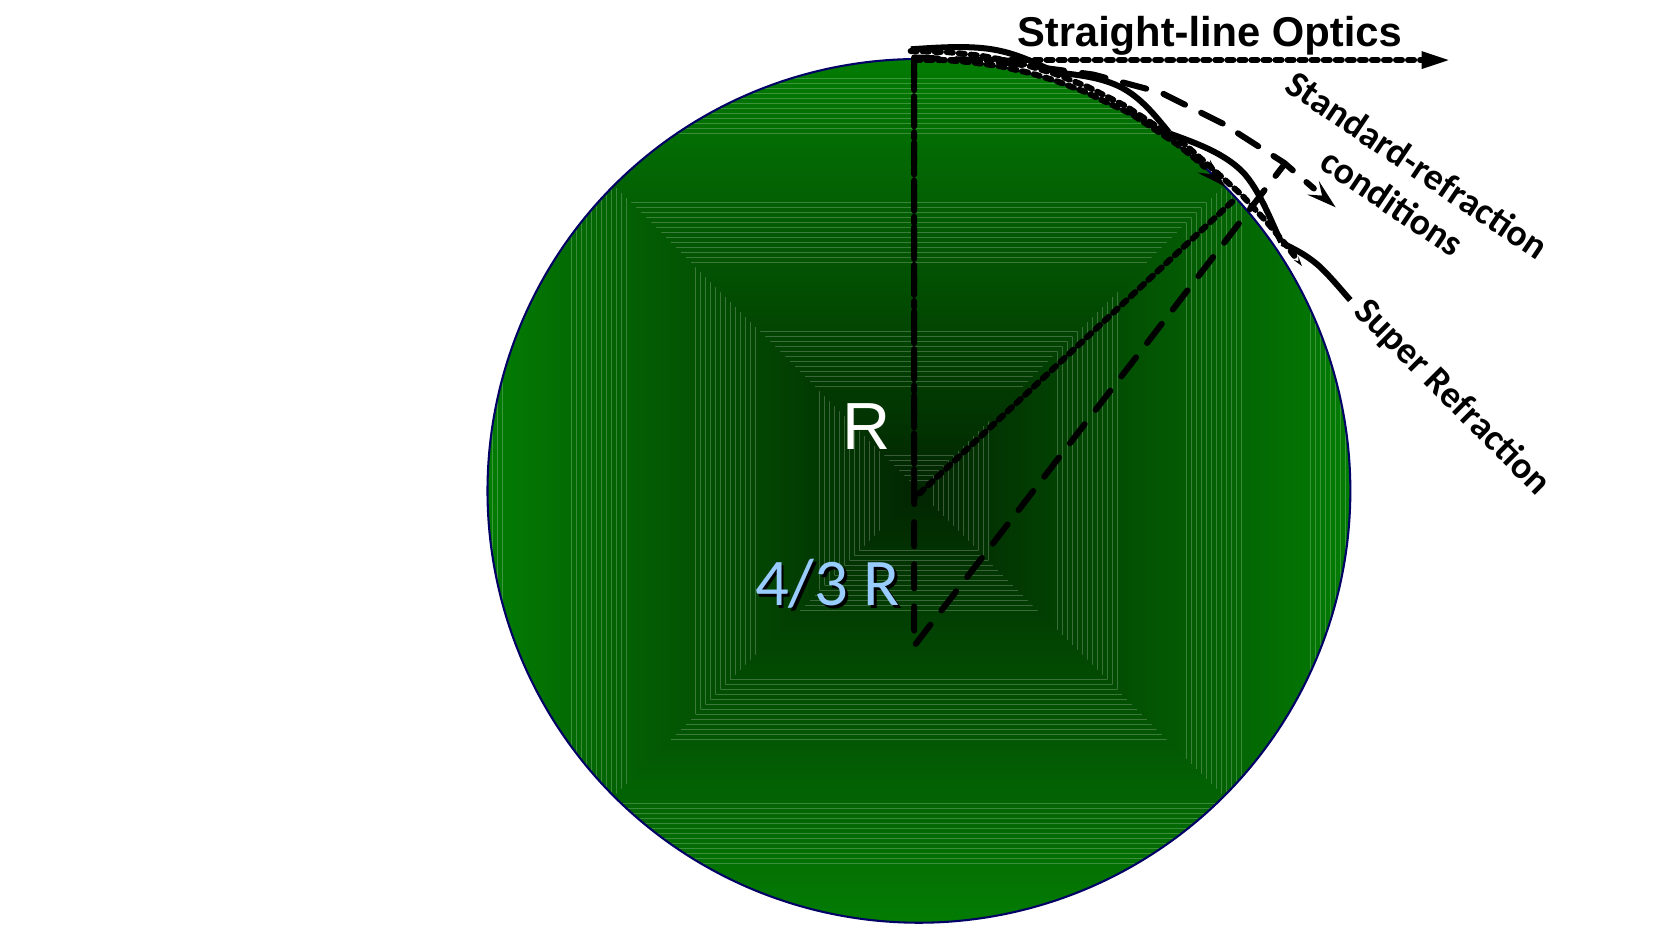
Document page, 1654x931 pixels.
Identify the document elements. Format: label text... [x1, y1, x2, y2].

text_box [487, 59, 1351, 923]
text_box R [826, 374, 906, 471]
text_box Super Refraction [1331, 270, 1580, 519]
text_box 4/3 R [740, 531, 916, 627]
text_box Straight-line Optics [1001, 0, 1418, 63]
text_box Standard-refraction conditions [1236, 44, 1575, 320]
